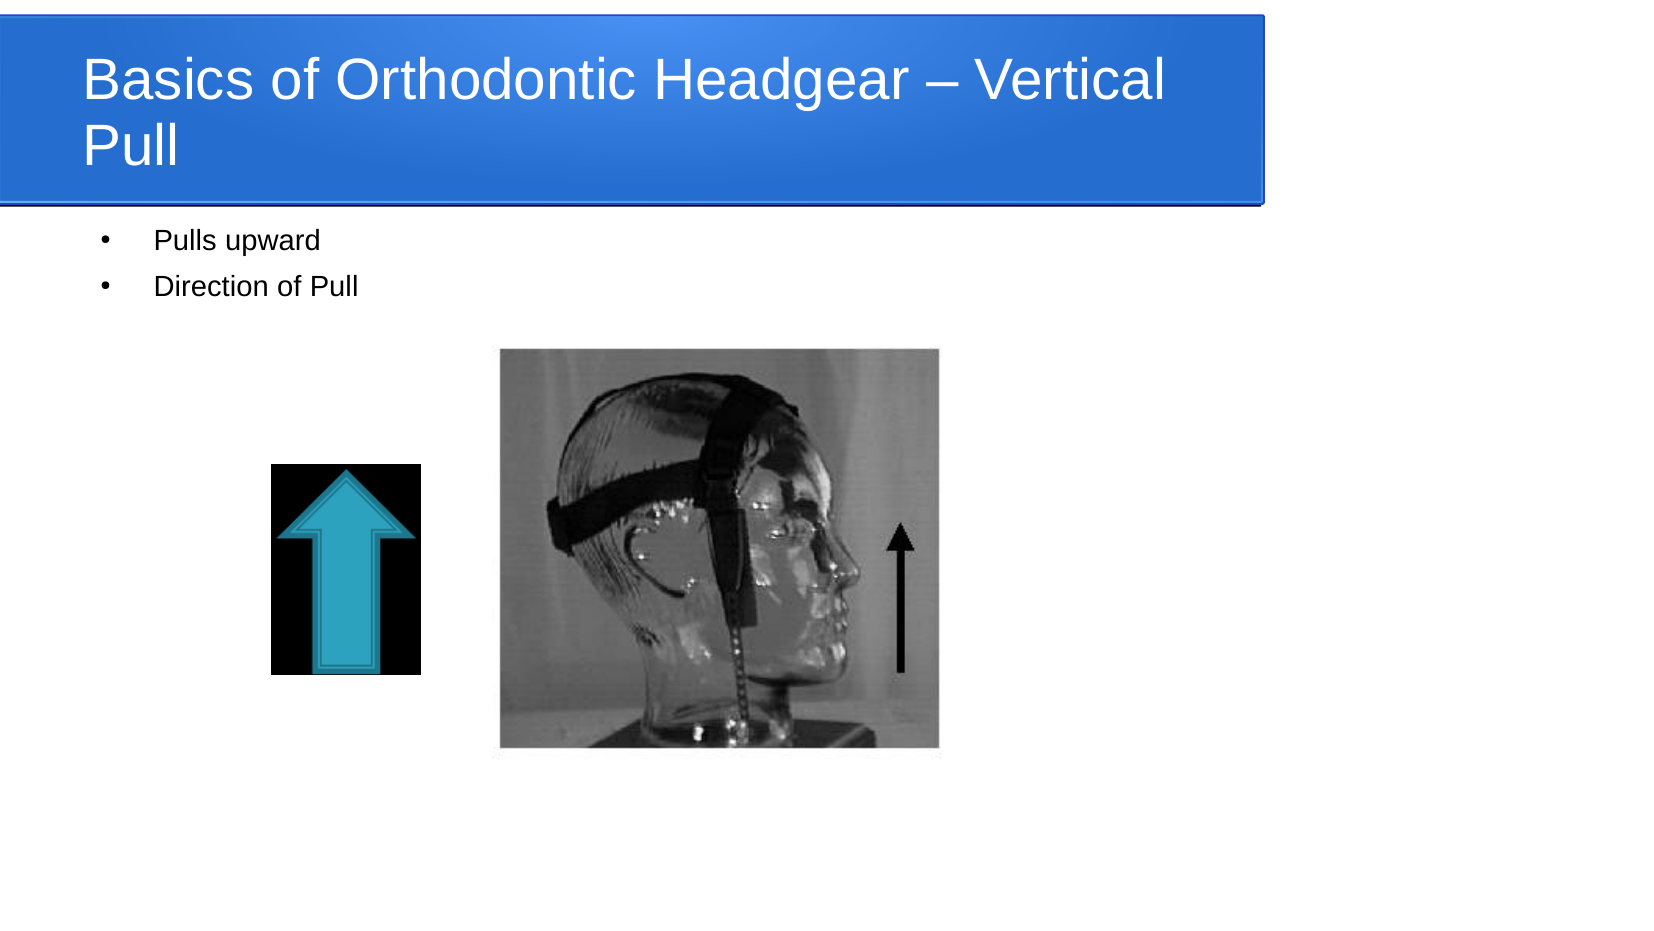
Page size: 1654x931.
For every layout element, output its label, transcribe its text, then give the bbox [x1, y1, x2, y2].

list Pulls upward Direction of Pull [82, 224, 1571, 764]
picture [480, 346, 955, 764]
title Basics of Orthodontic Headgear – Vertical Pull [82, 35, 1235, 189]
picture [271, 464, 421, 676]
